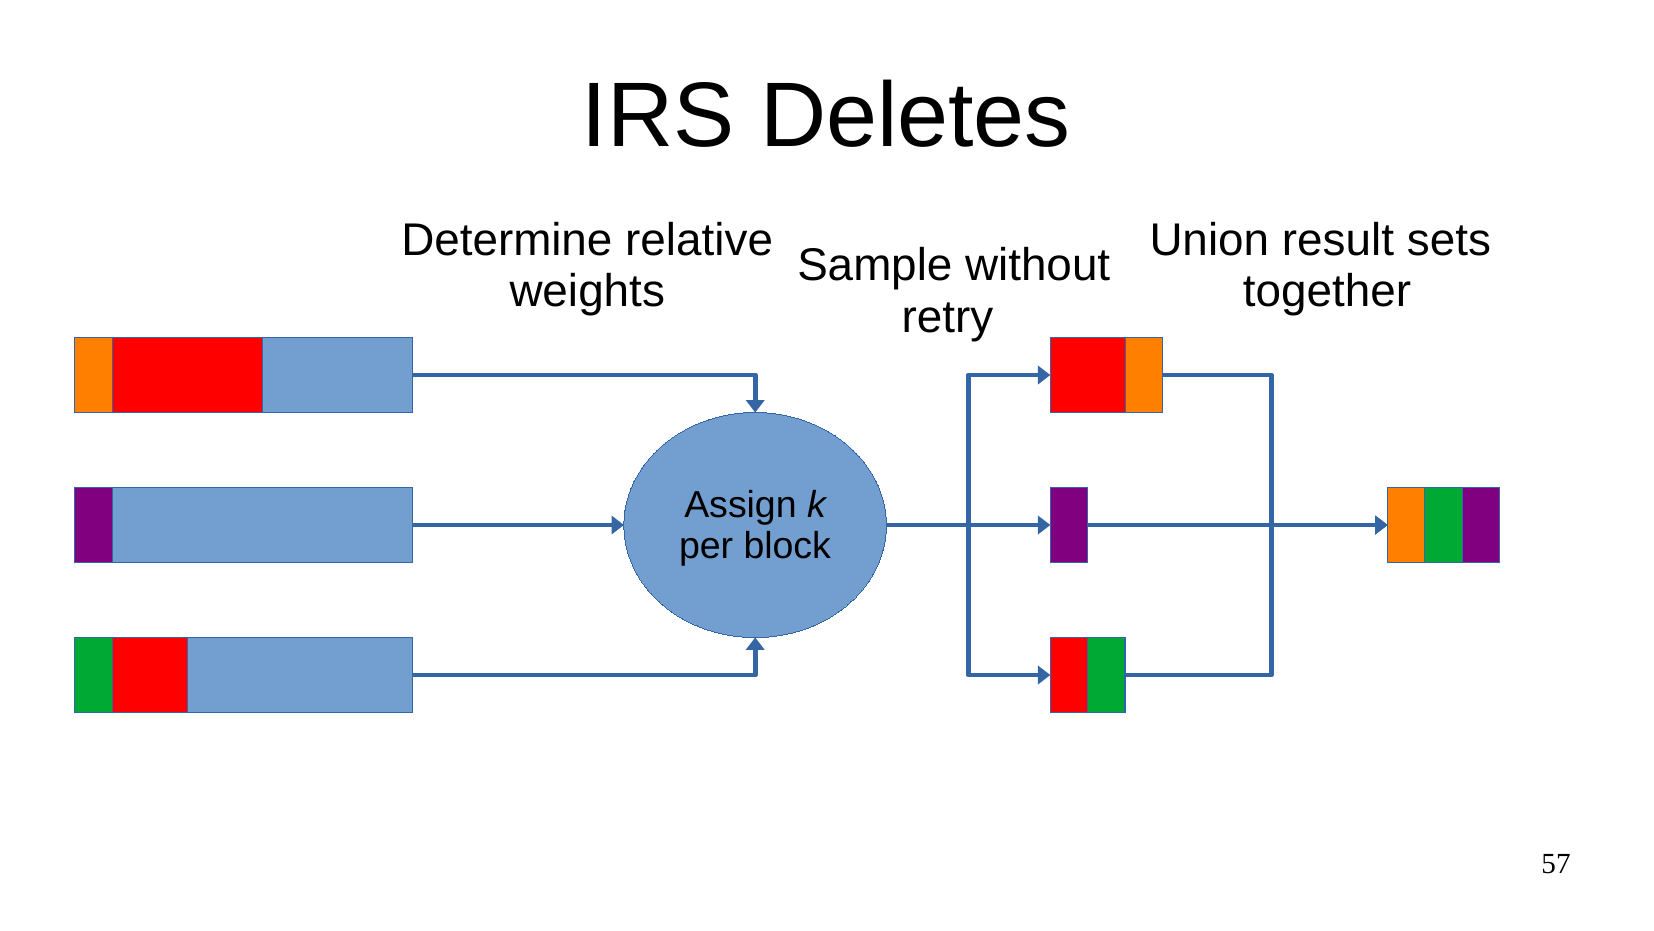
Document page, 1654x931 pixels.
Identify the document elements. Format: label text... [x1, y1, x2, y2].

text_box Determine relative weights [386, 206, 788, 324]
text_box [74, 487, 413, 563]
text_box [1387, 487, 1500, 563]
text_box [1050, 637, 1126, 713]
text_box [1050, 487, 1088, 563]
text_box [1050, 337, 1163, 413]
text_box Sample without retry [782, 231, 1126, 350]
text_box Assign k per block [623, 412, 887, 638]
text_box Union result sets together [1134, 206, 1519, 324]
text_box [74, 337, 413, 413]
text_box [74, 637, 413, 713]
title IRS Deletes [82, 37, 1571, 193]
